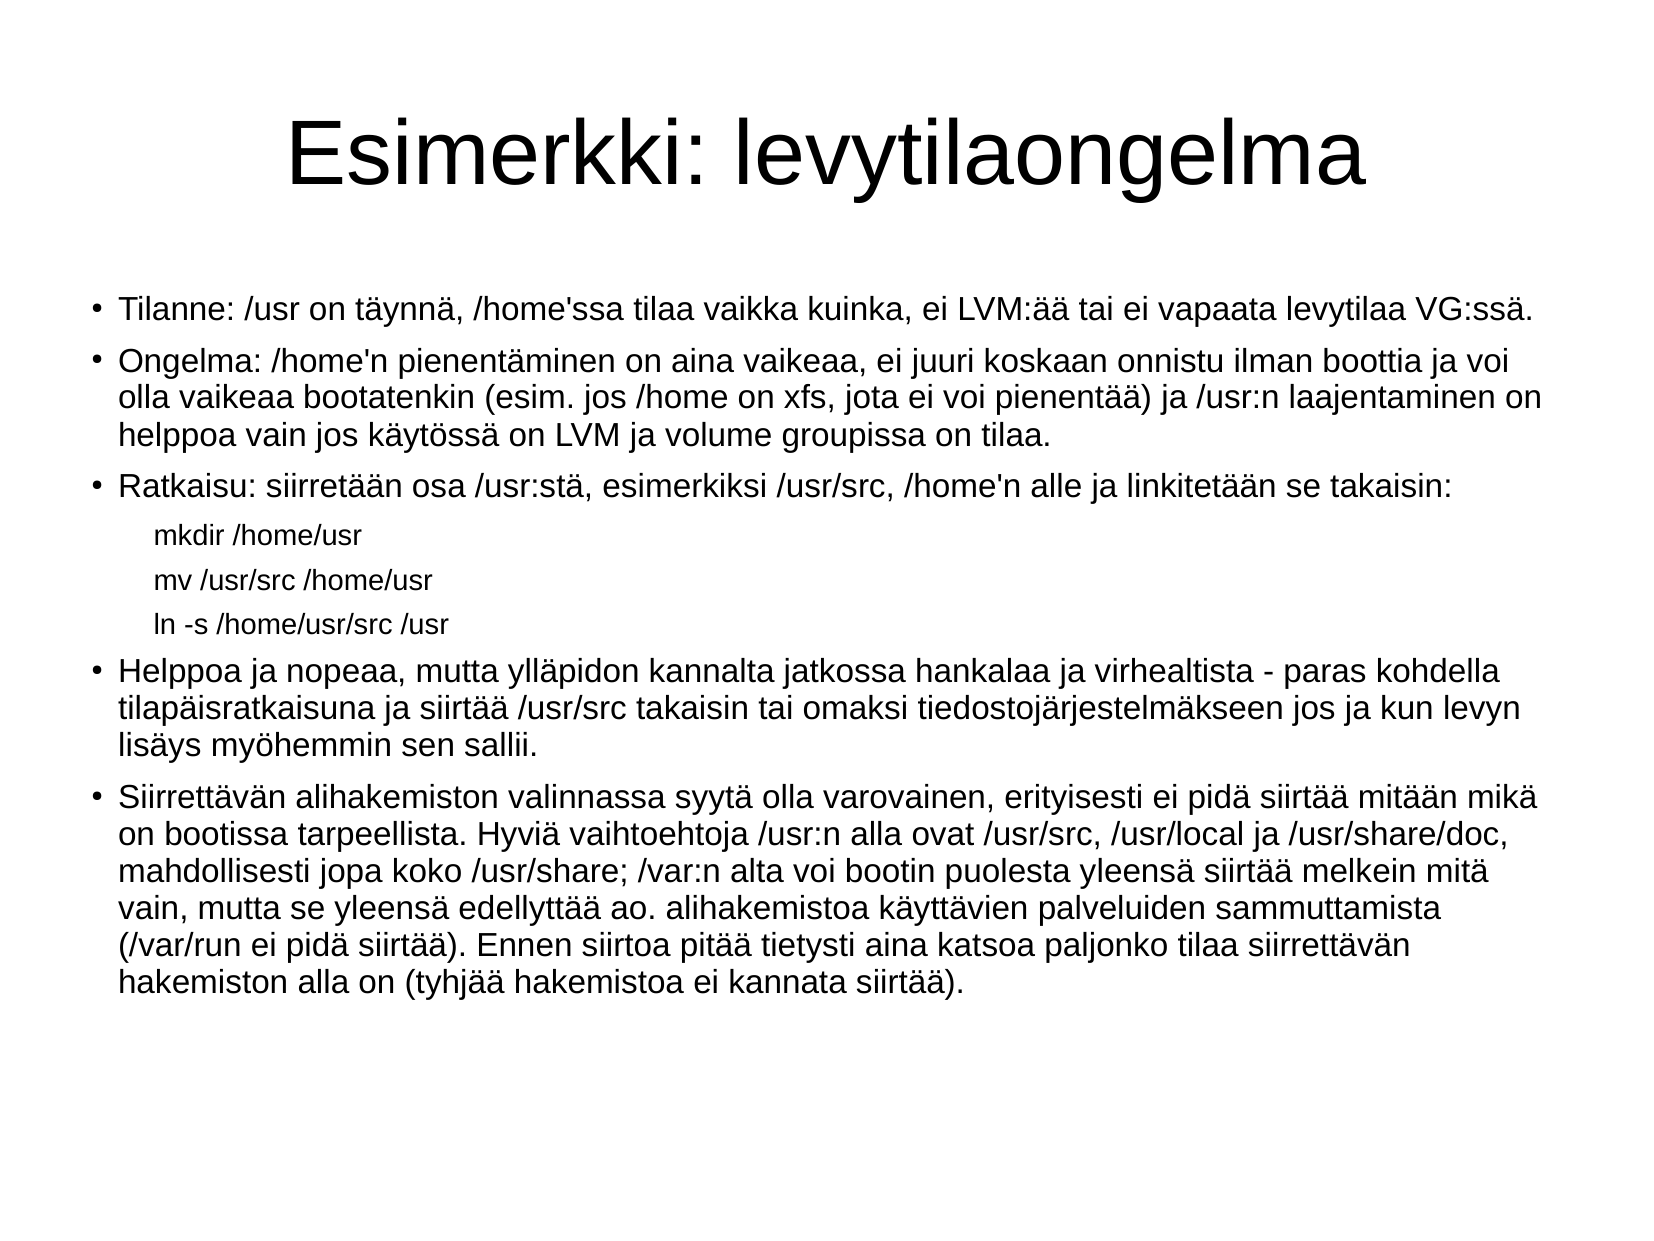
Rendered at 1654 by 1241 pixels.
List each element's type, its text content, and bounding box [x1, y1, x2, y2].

title Esimerkki: levytilaongelma [82, 49, 1571, 257]
list Tilanne: /usr on täynnä, /home'ssa tilaa vaikka kuinka, ei LVM:ää tai ei vapaata levytilaa VG:ssä. Ongelma: /home'n pienentäminen on aina vaikeaa, ei juuri koskaan onnistu ilman boottia ja voi olla vaikeaa bootatenkin (esim. jos /home on xfs, jota ei voi pienentää) ja /usr:n laajentaminen on helppoa vain jos käytössä on LVM ja volume groupissa on tilaa. Ratkaisu: siirretään osa /usr:stä, esimerkiksi /usr/src, /home'n alle ja linkitetään se takaisin: mkdir /home/usr mv /usr/src /home/usr ln -s /home/usr/src /usr Helppoa ja nopeaa, mutta ylläpidon kannalta jatkossa hankalaa ja virhealtista - paras kohdella tilapäisratkaisuna ja siirtää /usr/src takaisin tai omaksi tiedostojärjestelmäkseen jos ja kun levyn lisäys myöhemmin sen sallii. Siirrettävän alihakemiston valinnassa syytä olla varovainen, erityisesti ei pidä siirtää mitään mikä on bootissa tarpeellista. Hyviä vaihtoehtoja /usr:n alla ovat /usr/src, /usr/local ja /usr/share/doc, mahdollisesti jopa koko /usr/share; /var:n alta voi bootin puolesta yleensä siirtää melkein mitä vain, mutta se yleensä edellyttää ao. alihakemistoa käyttävien palveluiden sammuttamista (/var/run ei pidä siirtää). Ennen siirtoa pitää tietysti aina katsoa paljonko tilaa siirrettävän hakemiston alla on (tyhjää hakemistoa ei kannata siirtää). [82, 290, 1571, 1010]
